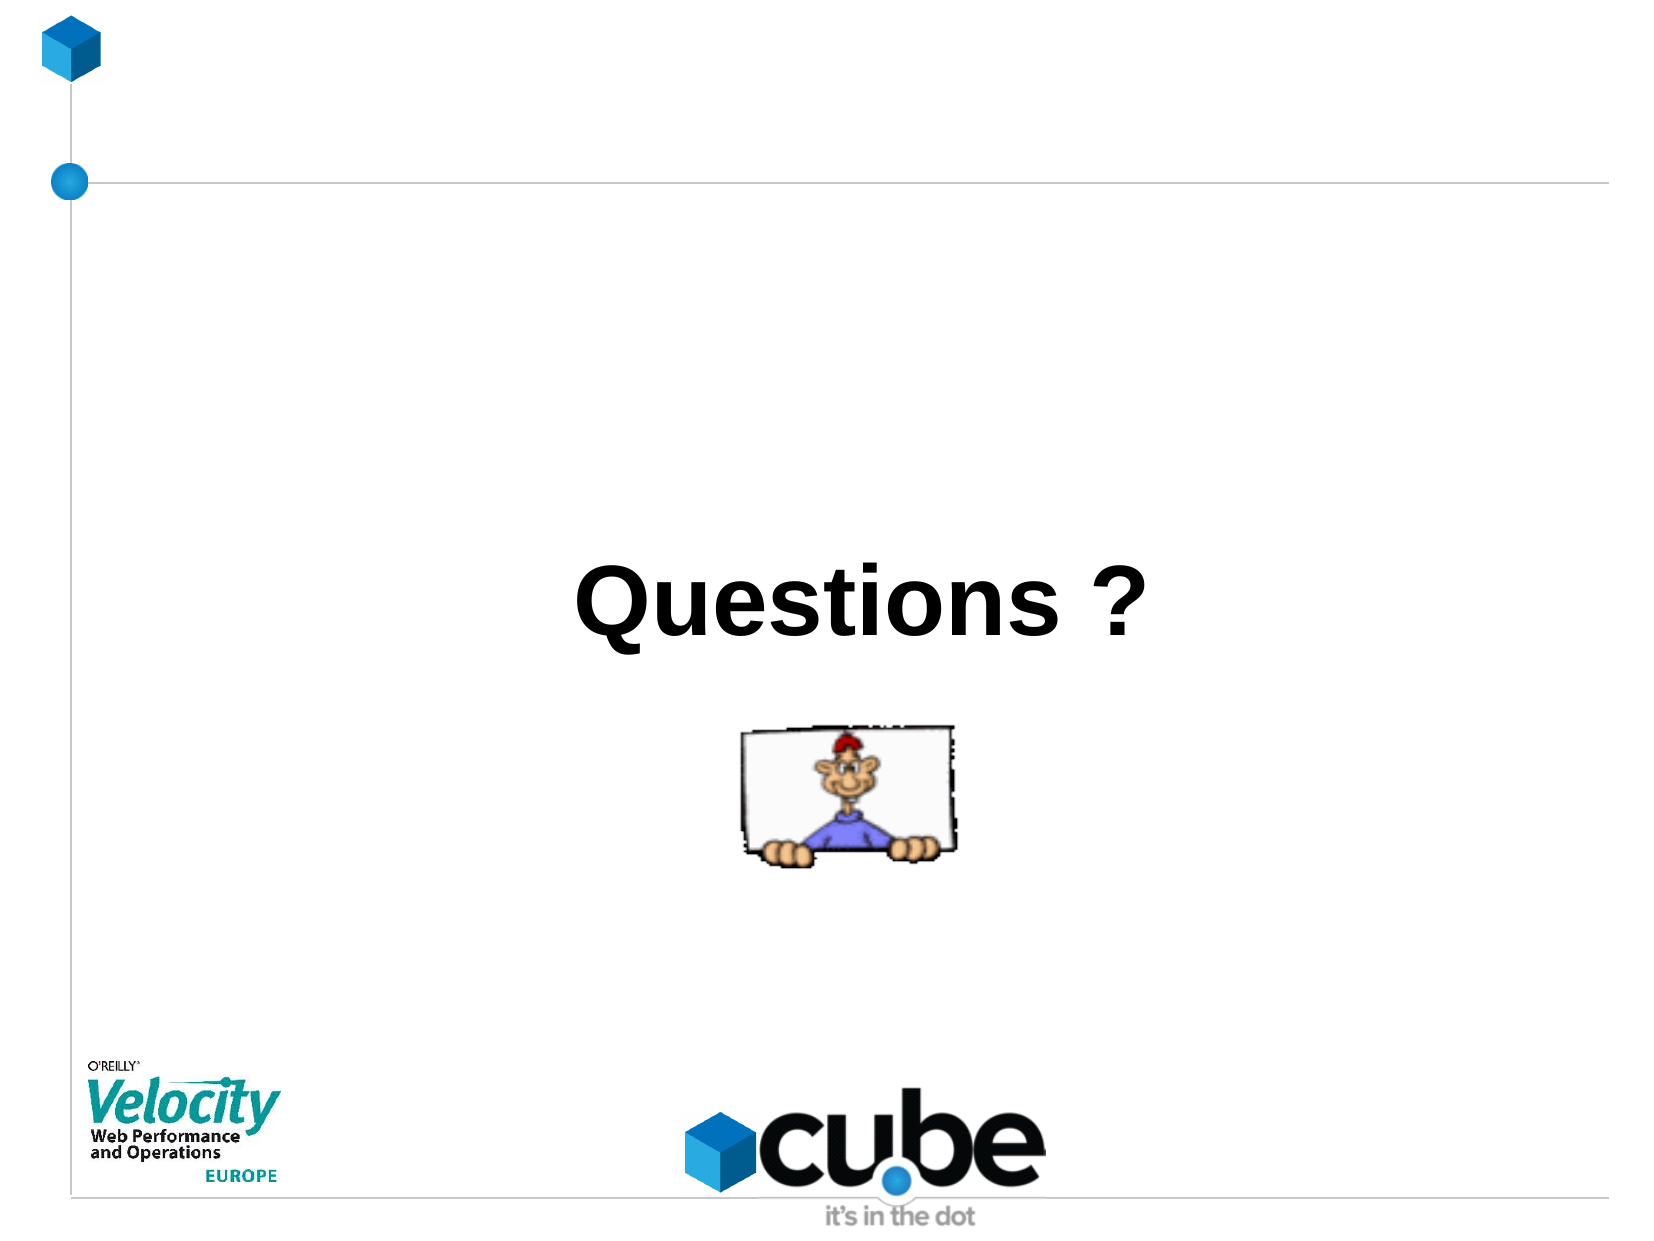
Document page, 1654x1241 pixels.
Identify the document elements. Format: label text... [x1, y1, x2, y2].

picture [664, 649, 1019, 939]
list Questions ? [82, 191, 1571, 1011]
picture [88, 1061, 281, 1182]
